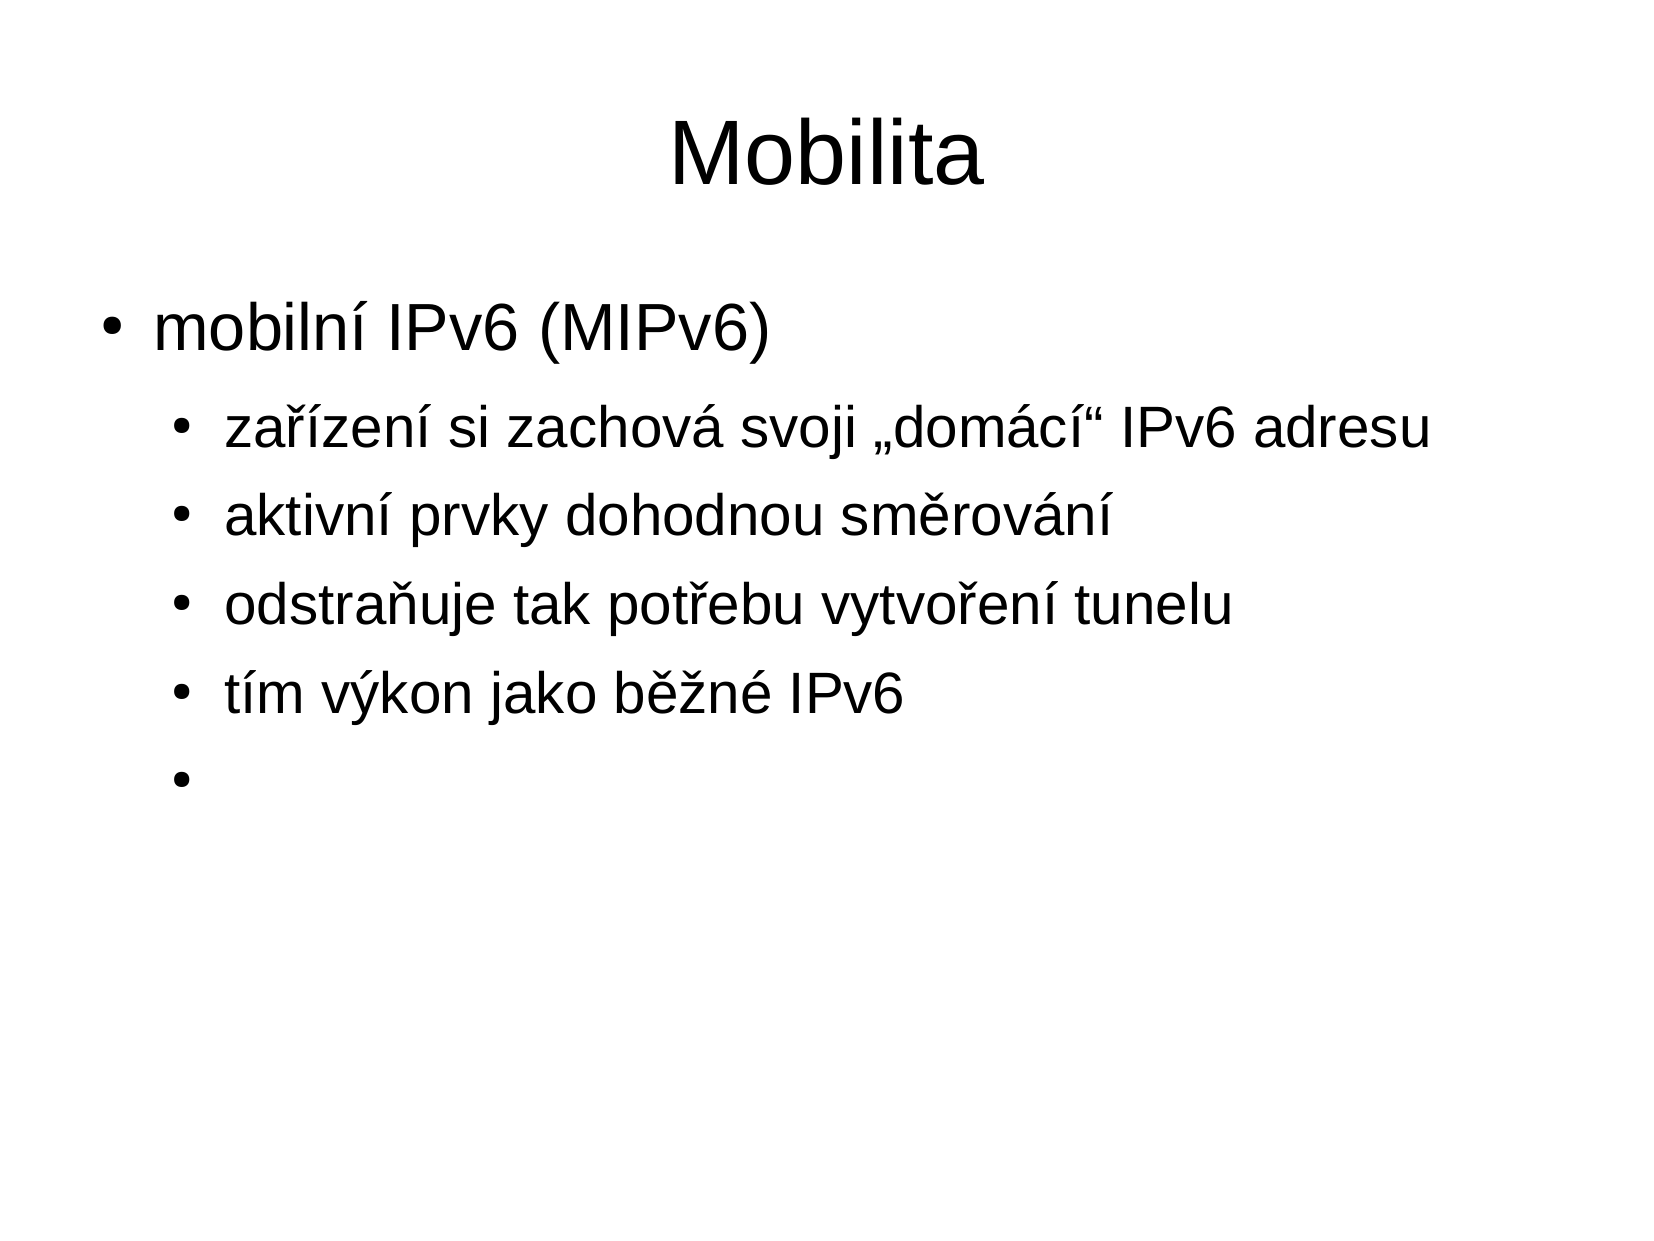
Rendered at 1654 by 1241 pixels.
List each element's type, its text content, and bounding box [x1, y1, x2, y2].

title Mobilita [82, 49, 1571, 257]
list mobilní IPv6 (MIPv6) zařízení si zachová svoji „domácí“ IPv6 adresu aktivní prvky dohodnou směrování odstraňuje tak potřebu vytvoření tunelu tím výkon jako běžné IPv6 [82, 290, 1571, 1109]
